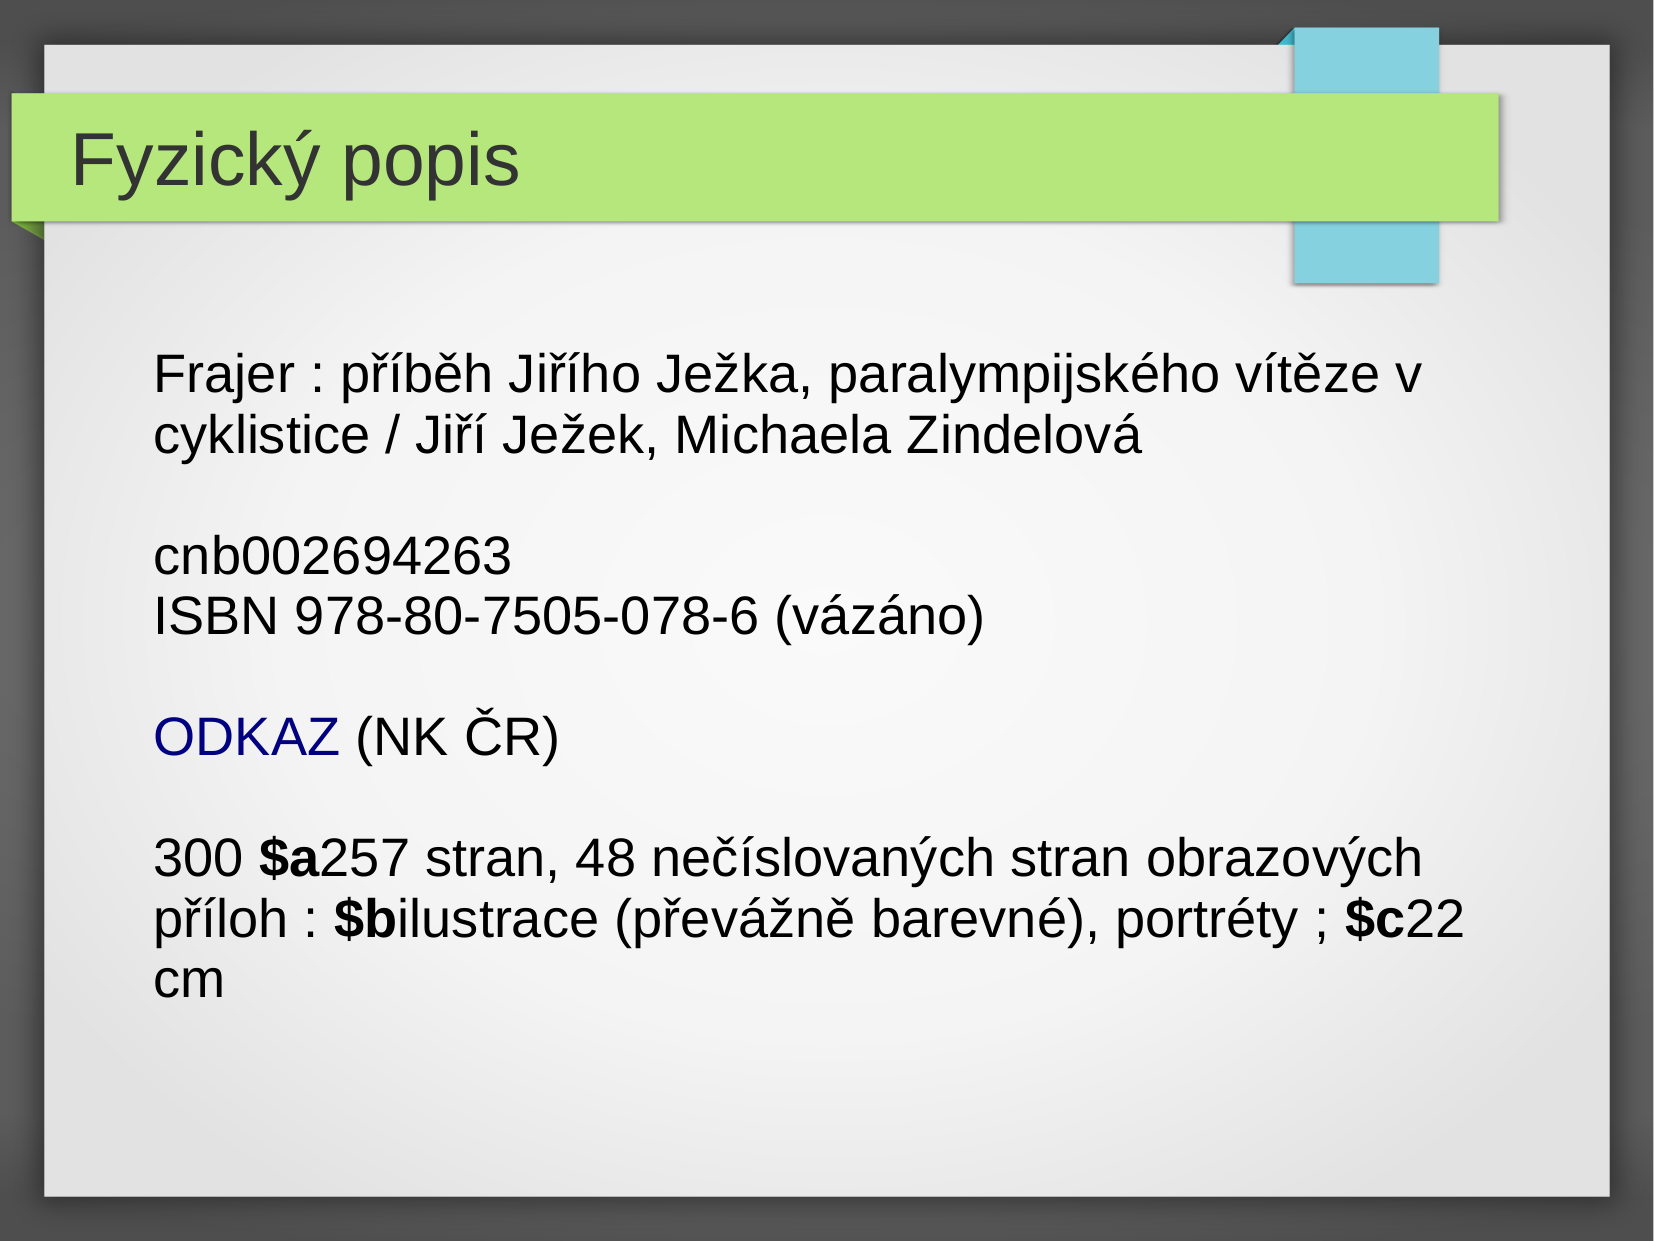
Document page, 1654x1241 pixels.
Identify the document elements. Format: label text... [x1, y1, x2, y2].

title Fyzický popis [70, 106, 1229, 213]
picture [0, 0, 1654, 1241]
list Frajer : příběh Jiřího Ježka, paralympijského vítěze v cyklistice / Jiří Ježek, Michaela Zindelová cnb002694263 ISBN 978-80-7505-078-6 (vázáno) ODKAZ (NK ČR) 300 $a257 stran, 48 nečíslovaných stran obrazových příloh : $bilustrace (převážně barevné), portréty ; $c22 cm [82, 343, 1538, 1063]
